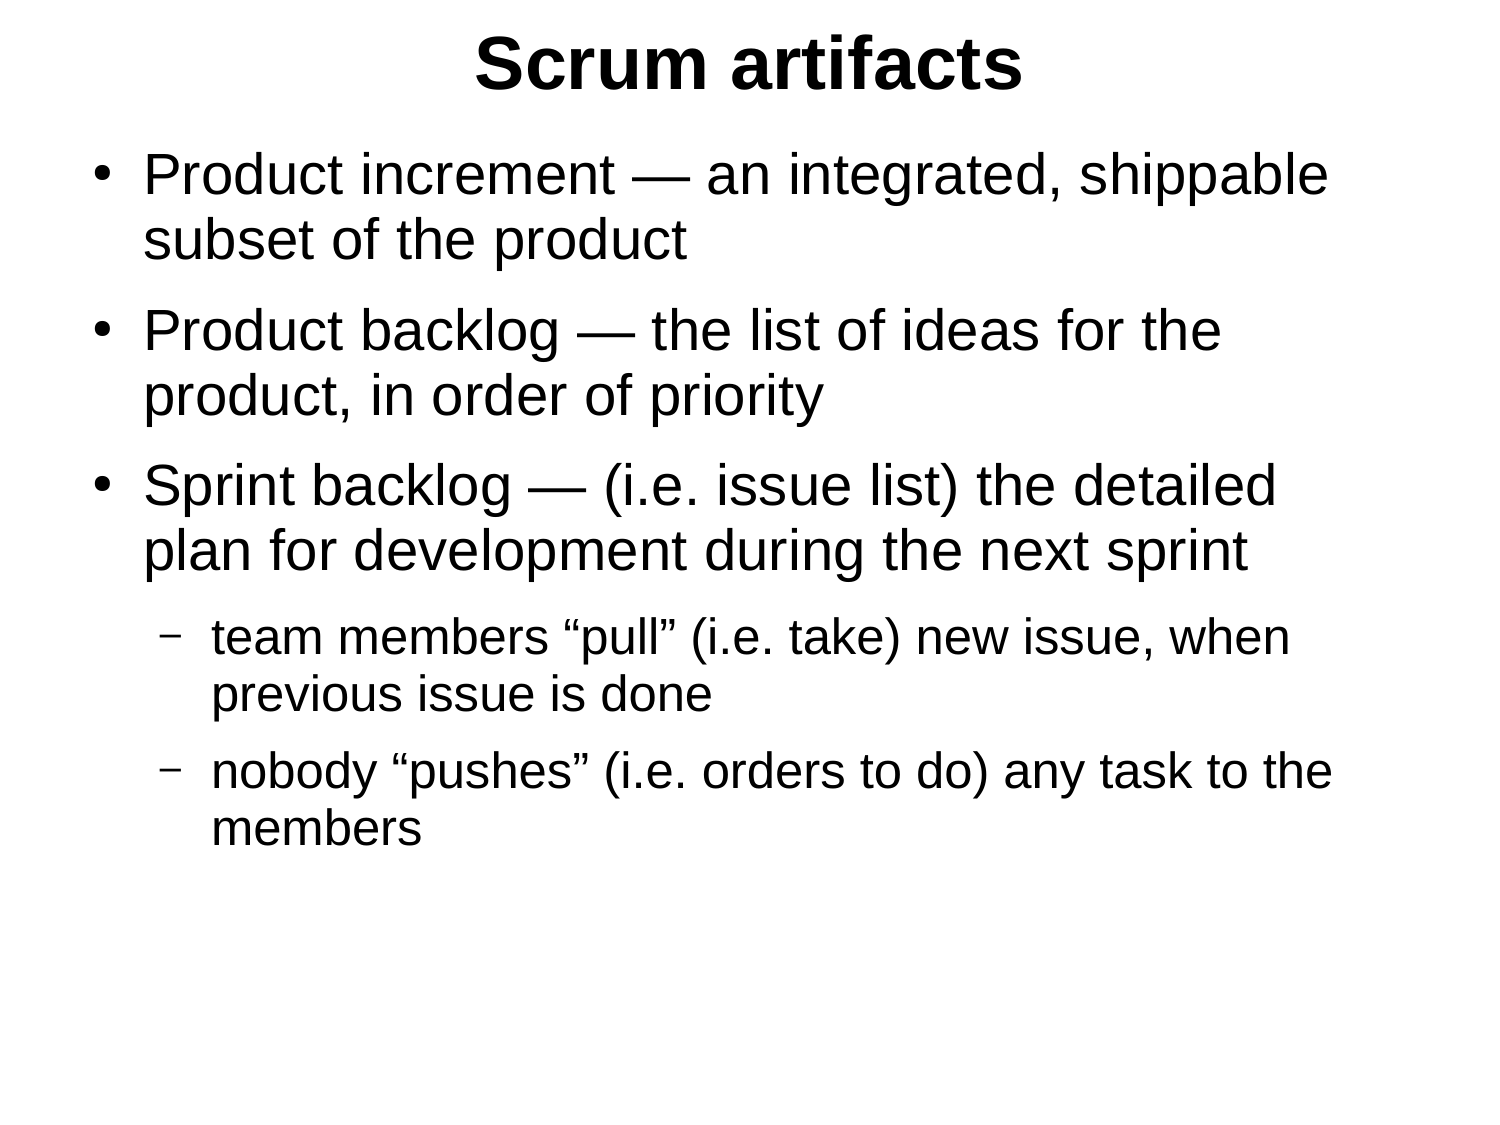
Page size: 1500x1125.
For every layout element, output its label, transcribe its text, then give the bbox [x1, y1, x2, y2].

list Product increment — an integrated, shippable subset of the product Product backlog — the list of ideas for the product, in order of priority Sprint backlog — (i.e. issue list) the detailed plan for development during the next sprint team members “pull” (i.e. take) new issue, when previous issue is done nobody “pushes” (i.e. orders to do) any task to the members [75, 141, 1395, 863]
title Scrum artifacts [75, 9, 1425, 119]
